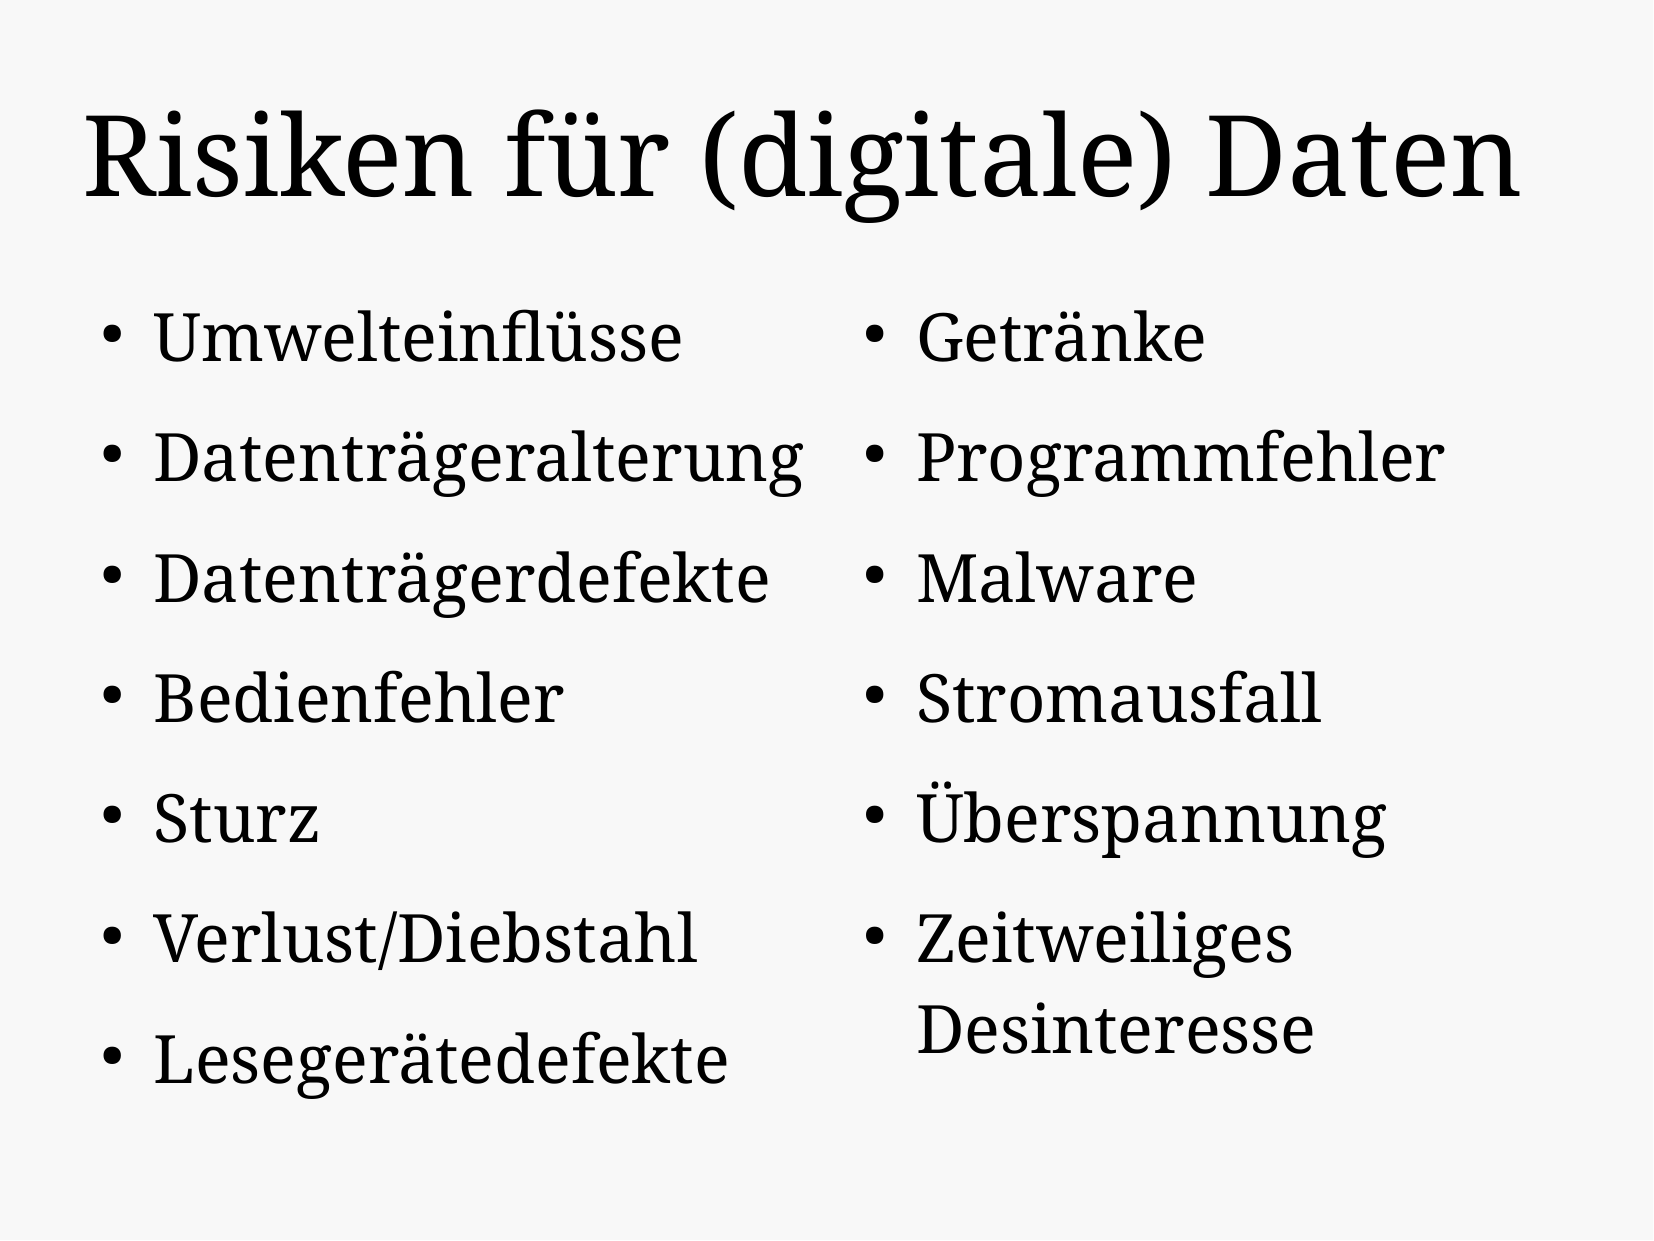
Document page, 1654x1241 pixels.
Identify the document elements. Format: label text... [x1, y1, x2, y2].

list Getränke Programmfehler Malware Stromausfall Überspannung Zeitweiliges Desinteresse [845, 290, 1572, 1109]
list Umwelteinflüsse Datenträgeralterung Datenträgerdefekte Bedienfehler Sturz Verlust/Diebstahl Lesegerätedefekte [82, 290, 809, 1109]
title Risiken für (digitale) Daten [82, 49, 1571, 257]
